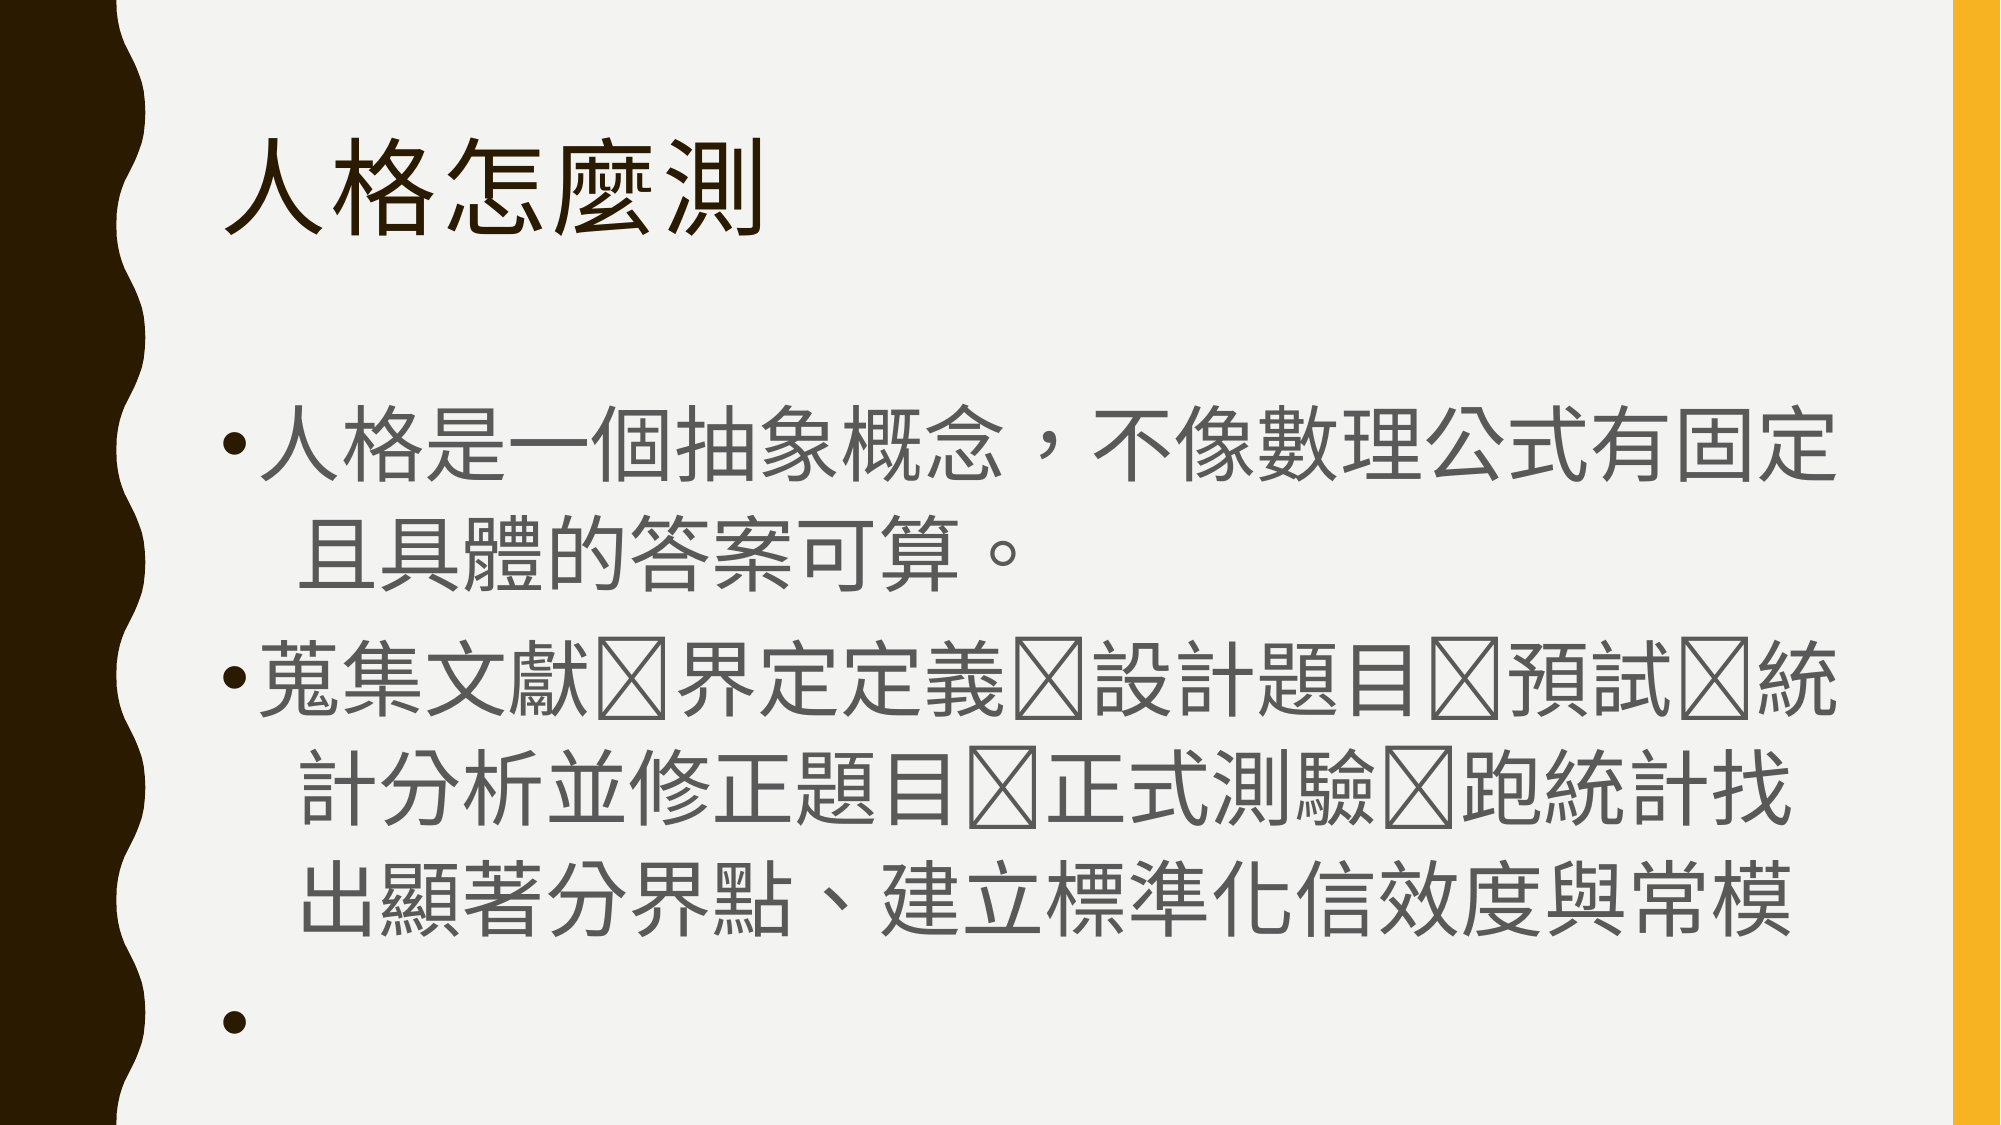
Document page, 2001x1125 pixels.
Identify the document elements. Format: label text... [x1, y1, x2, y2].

title 人格怎麼測 [205, 128, 1876, 308]
list 人格是一個抽象概念，不像數理公式有固定且具體的答案可算。 蒐集文獻界定定義設計題目預試統計分析並修正題目正式測驗跑統計找出顯著分界點、建立標準化信效度與常模 [205, 375, 1876, 965]
